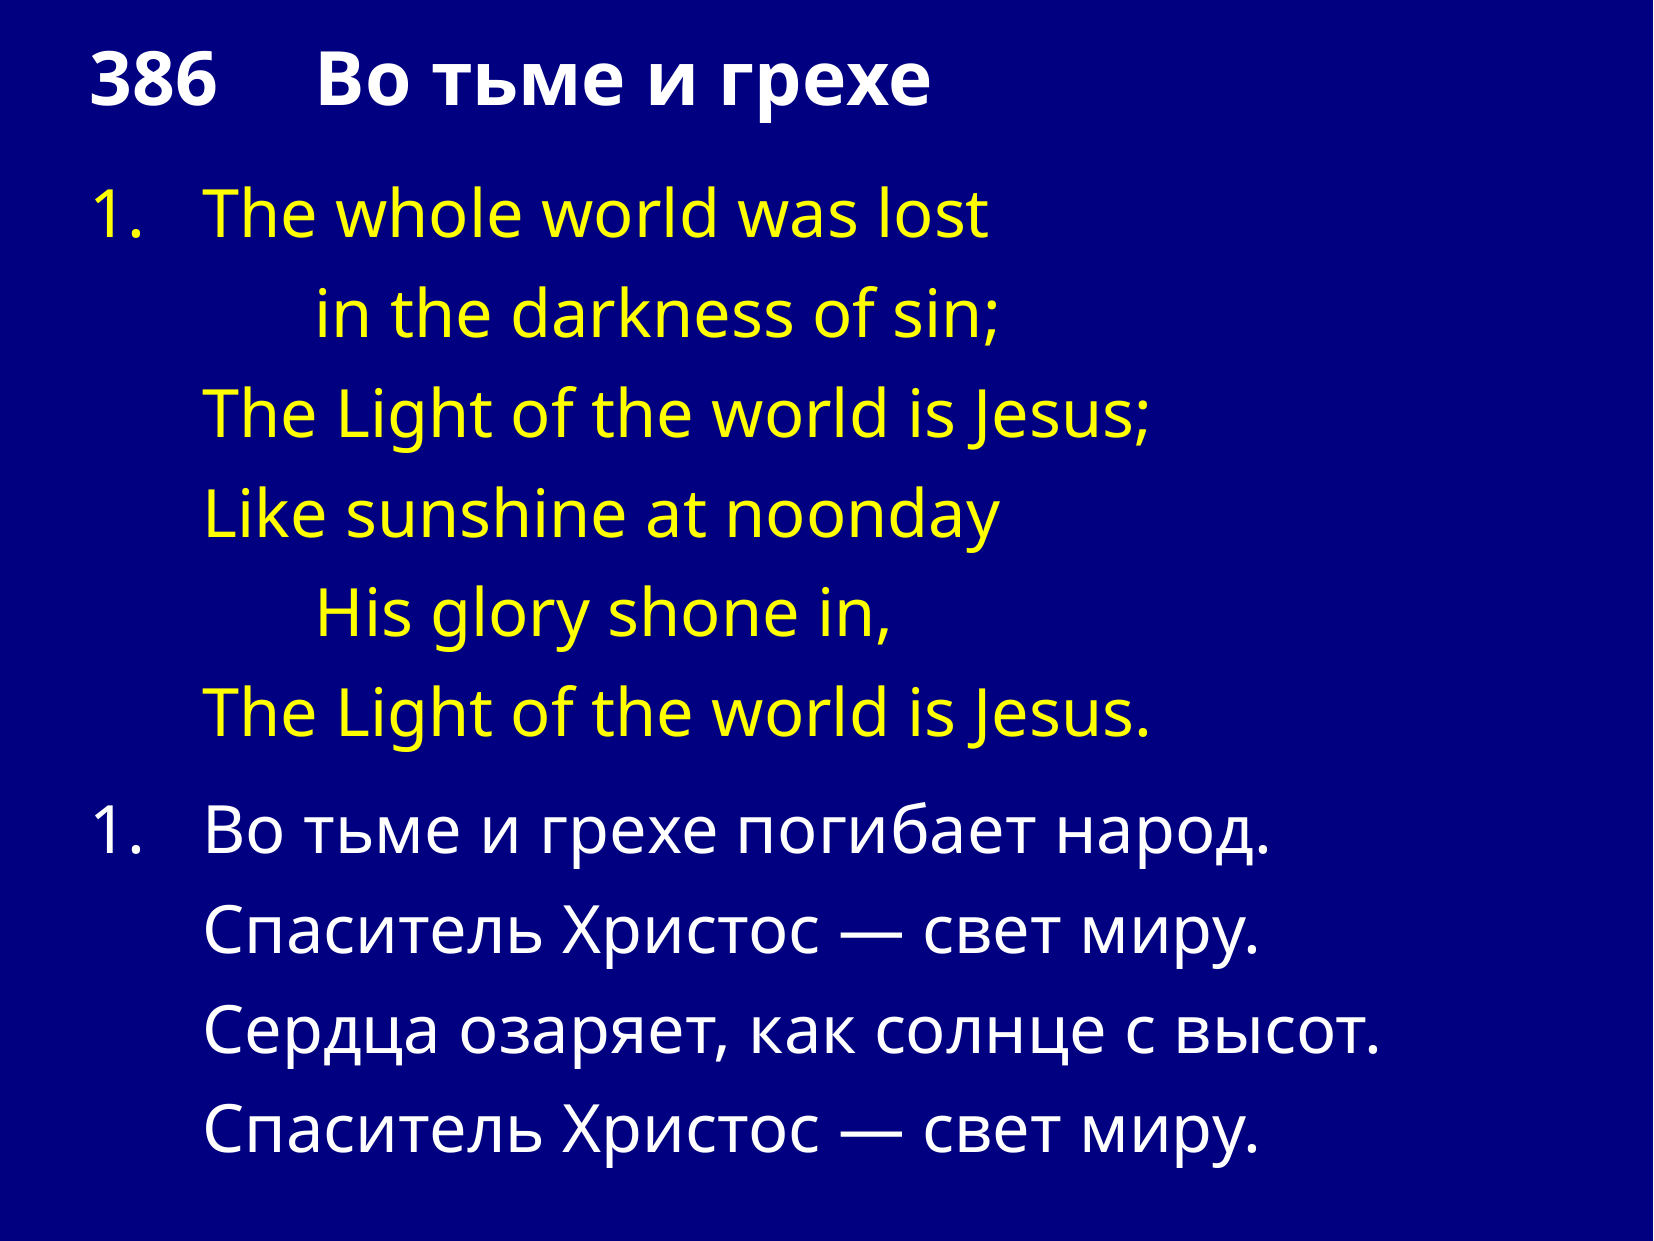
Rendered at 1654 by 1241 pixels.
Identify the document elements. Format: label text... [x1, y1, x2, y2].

text_box 1. The whole world was lost in the darkness of sin; The Light of the world is Jesus; Like sunshine at noonday His glory shone in, The Light of the world is Jesus. [75, 150, 1576, 675]
text_box 1. Во тьме и грехе погибает народ. Спаситель Христос — свет миру. Сердца озаряет, как солнце с высот. Спаситель Христос — свет миру. [75, 675, 1576, 1163]
text_box 386 Во тьме и грехе [75, 18, 1576, 131]
